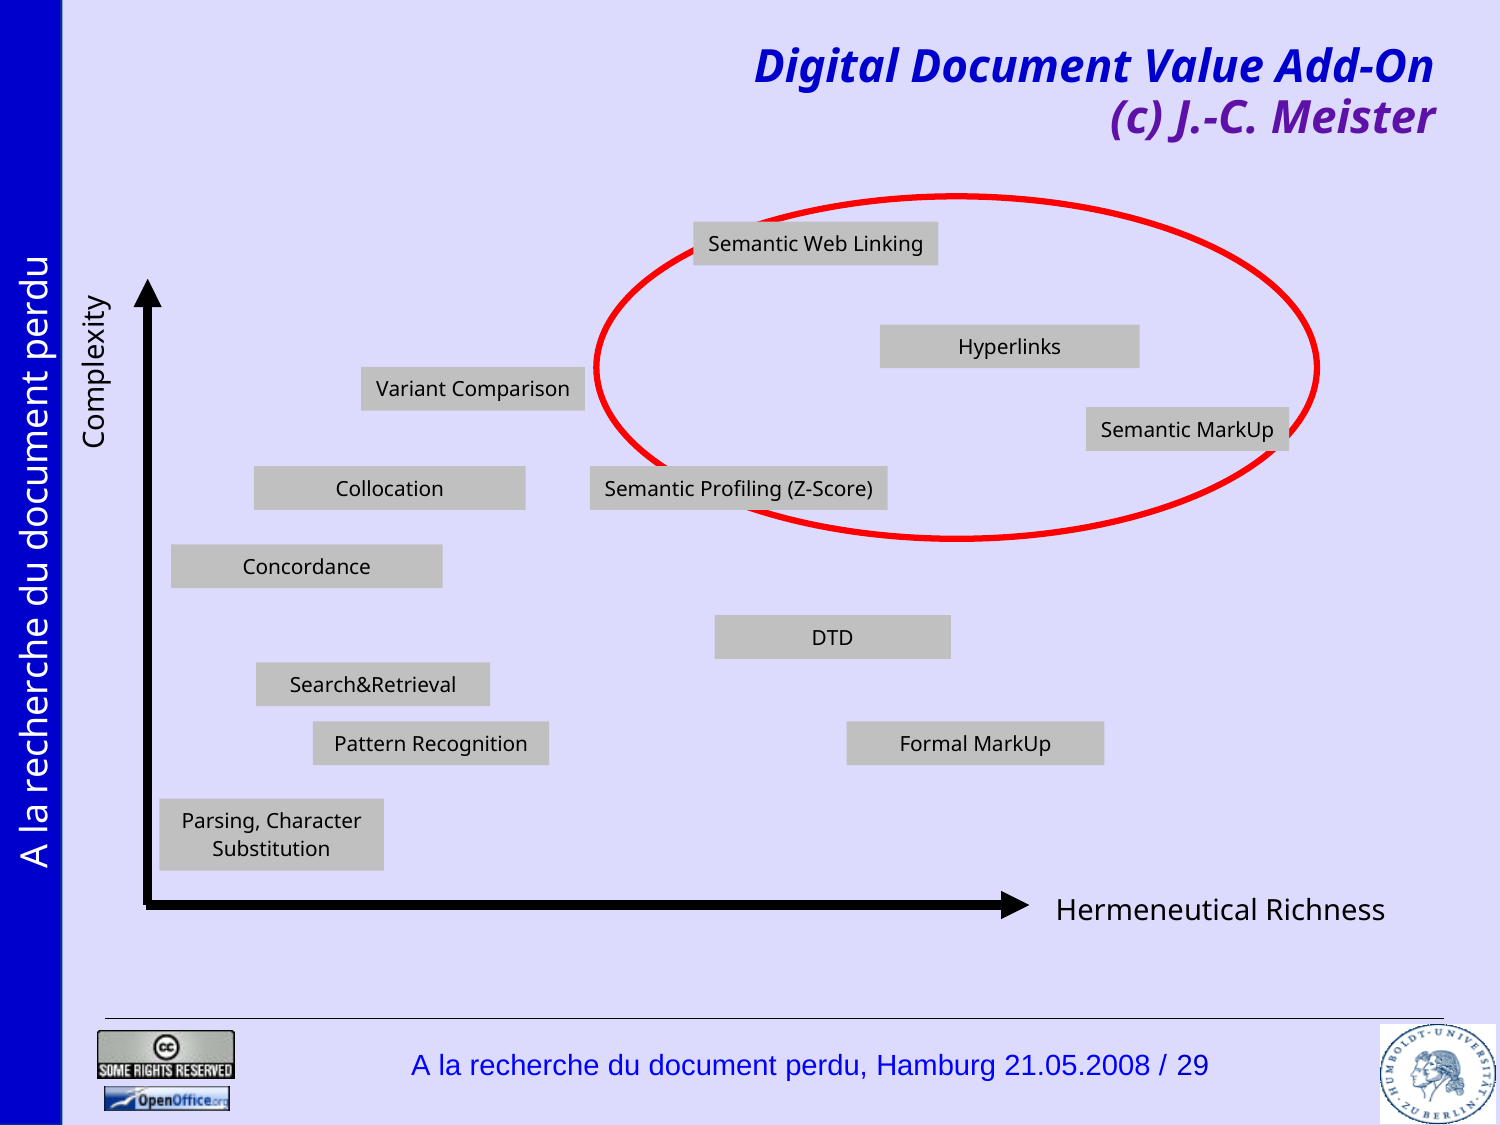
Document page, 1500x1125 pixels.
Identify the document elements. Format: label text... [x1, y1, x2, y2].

text_box DTD [714, 615, 951, 659]
title Digital Document Value Add-On (c) J.-C. Meister [89, 0, 1436, 186]
text_box Formal MarkUp [846, 721, 1105, 766]
text_box Concordance [171, 544, 443, 589]
text_box Semantic Web Linking [693, 221, 939, 266]
text_box Variant Comparison [361, 366, 585, 411]
text_box Complexity [64, 207, 121, 538]
picture [97, 1030, 235, 1079]
picture [104, 1086, 230, 1111]
text_box Semantic Profiling (Z-Score) [589, 466, 888, 510]
text_box Semantic MarkUp [1086, 407, 1290, 451]
text_box Parsing, Character Substitution [159, 798, 384, 871]
text_box Search&Retrieval [256, 662, 491, 707]
text_box Hyperlinks [879, 324, 1140, 369]
text_box Pattern Recognition [312, 721, 550, 766]
text_box Hermeneutical Richness [1040, 881, 1500, 937]
text_box Collocation [253, 466, 526, 510]
picture [1380, 1024, 1496, 1124]
